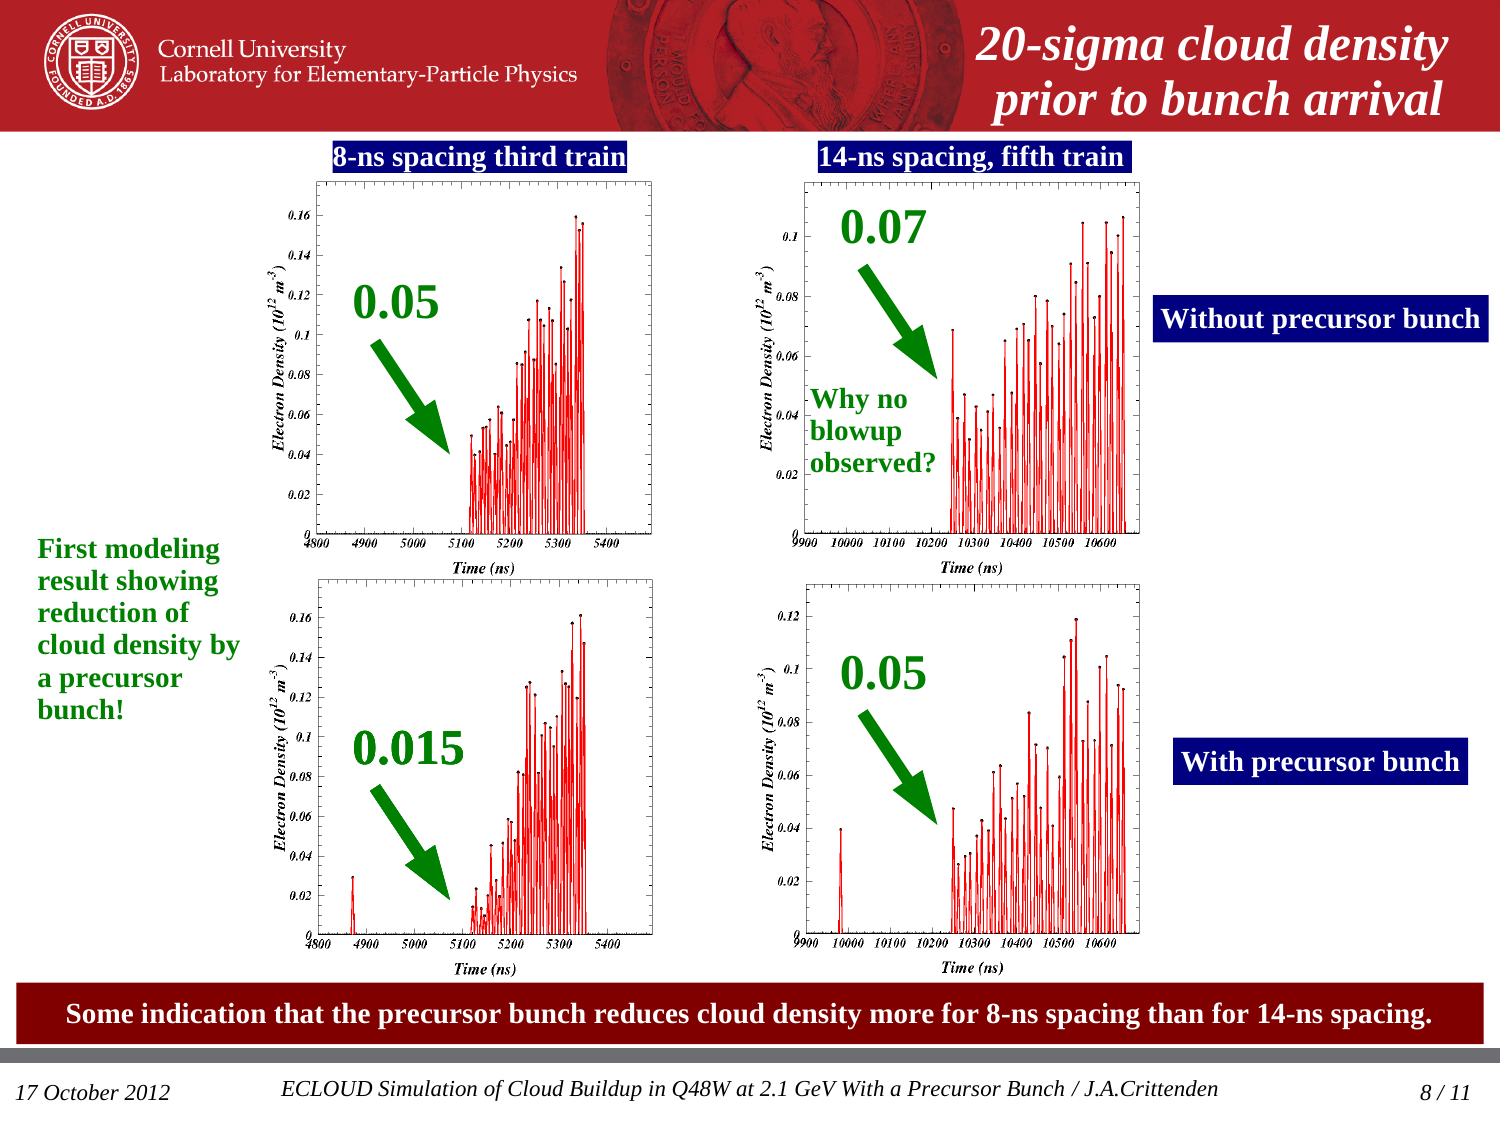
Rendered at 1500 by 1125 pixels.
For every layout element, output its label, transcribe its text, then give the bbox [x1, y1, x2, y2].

text_box 8-ns spacing third train [332, 140, 628, 173]
text_box 0.05 [337, 266, 488, 338]
text_box 0.015 [337, 712, 488, 783]
text_box 0.05 [825, 637, 976, 708]
text_box 0.07 [825, 191, 976, 263]
picture [0, 0, 1500, 132]
text_box 14-ns spacing, fifth train [817, 140, 1132, 173]
text_box Some indication that the precursor bunch reduces cloud density more for 8-ns spacing than for 14-ns spacing. [16, 982, 1484, 1045]
text_box First modeling result showing reduction of cloud density by a precursor bunch! [22, 525, 263, 826]
picture [750, 176, 1145, 981]
text_box Why no blowup observed? [795, 375, 961, 526]
text_box With precursor bunch [1173, 737, 1469, 785]
text_box Without precursor bunch [1152, 295, 1489, 343]
title 20-sigma cloud density prior to bunch arrival [937, 7, 1500, 136]
picture [262, 176, 657, 981]
